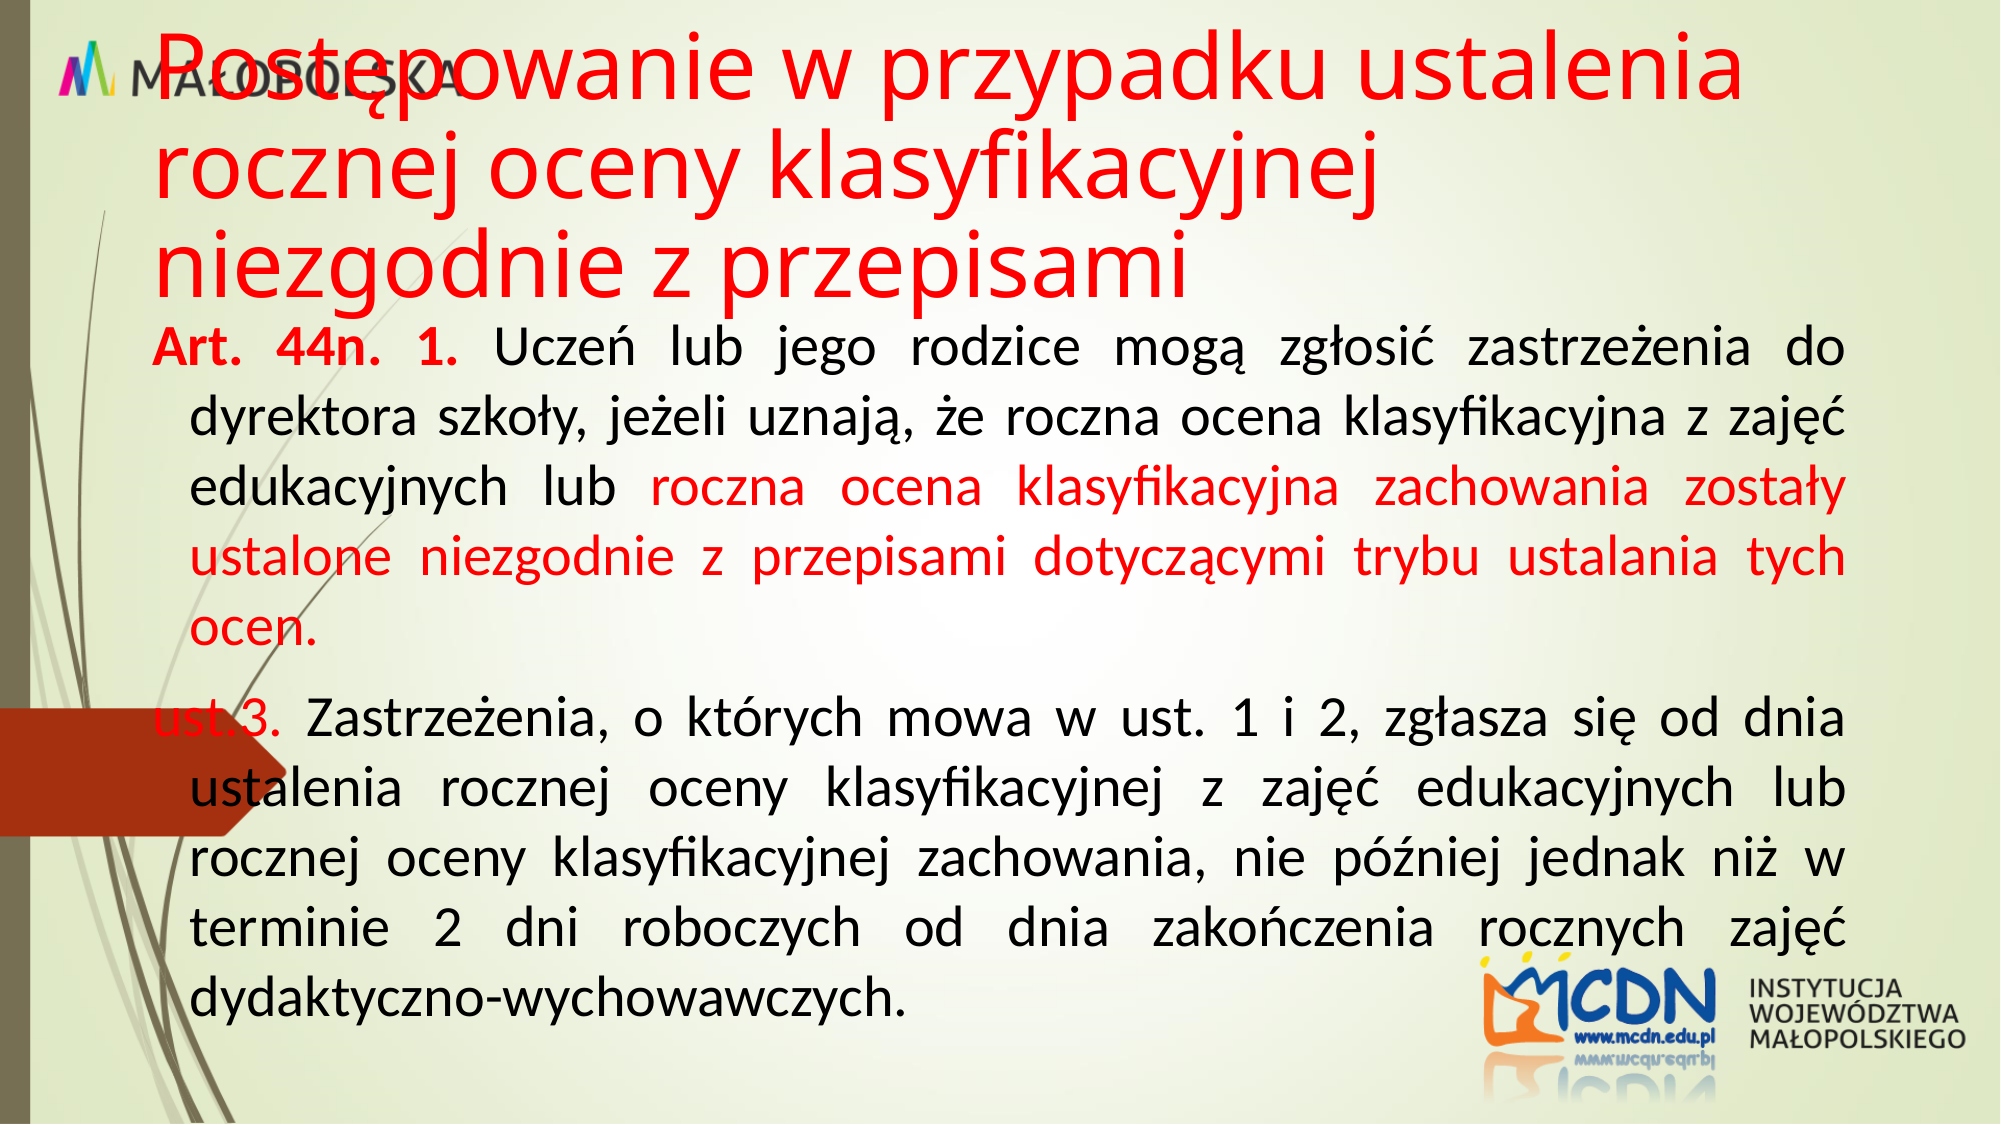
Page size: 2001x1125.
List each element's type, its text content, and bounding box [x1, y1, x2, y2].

picture [0, 0, 2001, 1125]
list Art. 44n. 1. Uczeń lub jego rodzice mogą zgłosić zastrzeżenia do dyrektora szkoły, jeżeli uznają, że roczna ocena klasyfikacyjna z zajęć edukacyjnych lub roczna ocena klasyfikacyjna zachowania zostały ustalone niezgodnie z przepisami dotyczącymi trybu ustalania tych ocen. ust.3. Zastrzeżenia, o których mowa w ust. 1 i 2, zgłasza się od dnia ustalenia rocznej oceny klasyfikacyjnej z zajęć edukacyjnych lub rocznej oceny klasyfikacyjnej zachowania, nie później jednak niż w terminie 2 dni roboczych od dnia zakończenia rocznych zajęć dydaktyczno-wychowawczych. [137, 299, 1863, 1014]
title Postępowanie w przypadku ustalenia rocznej oceny klasyfikacyjnej niezgodnie z przepisami [137, 59, 1863, 278]
